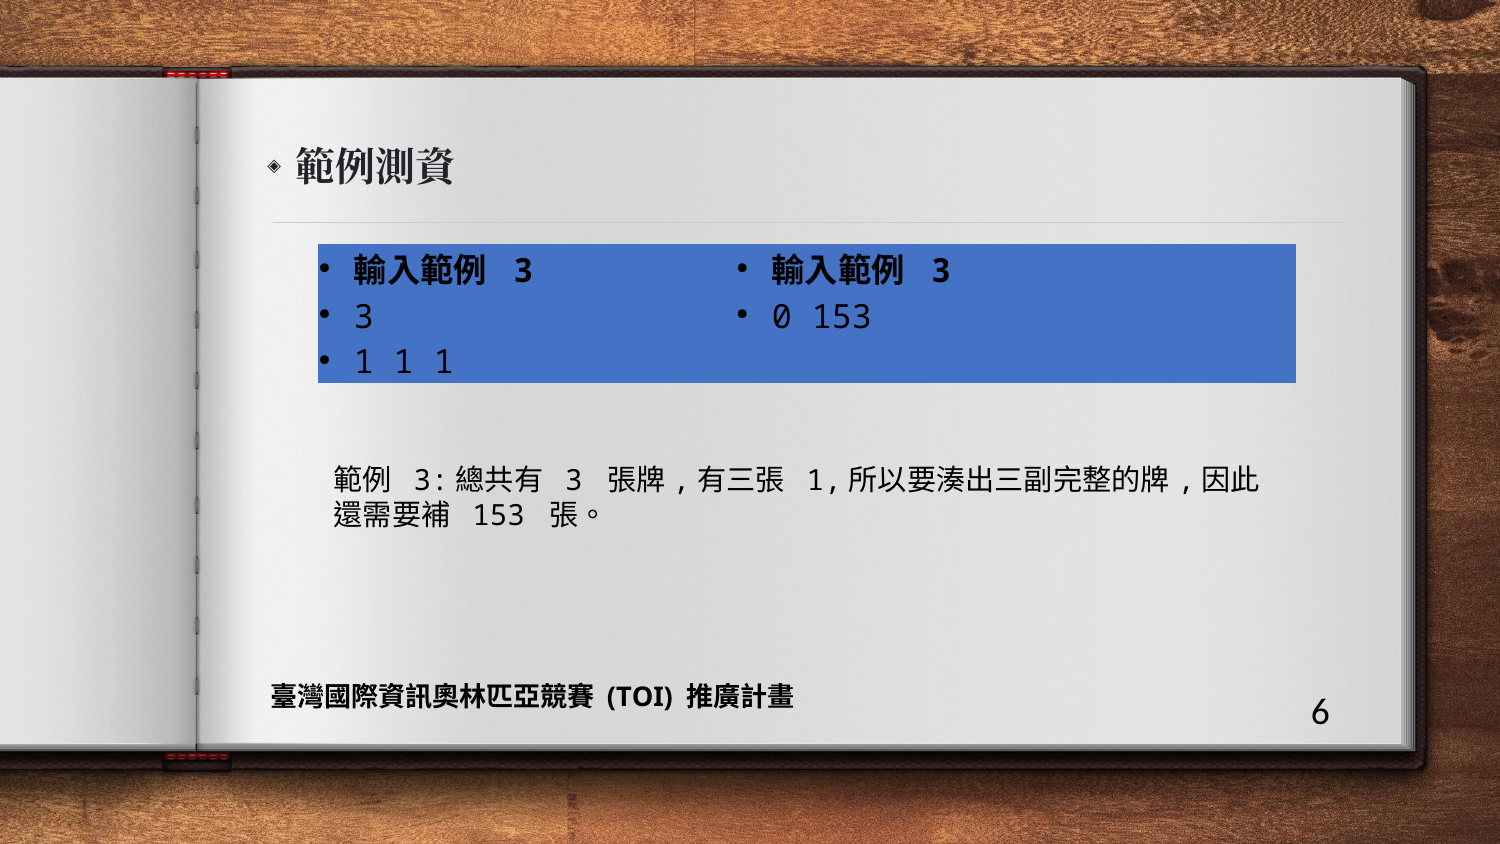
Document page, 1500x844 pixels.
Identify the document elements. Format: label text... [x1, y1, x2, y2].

list 範例測資 [252, 126, 1194, 205]
text_box 範例 3:總共有 3 張牌,有三張 1,所以要湊出三副完整的牌,因此還需要補 153 張。 [318, 453, 1296, 540]
table_header 輸入範例 3 3 1 1 1 [318, 244, 736, 383]
table_header 輸入範例 3 0 153 [736, 244, 1296, 383]
text_box 6 [1295, 672, 1386, 737]
